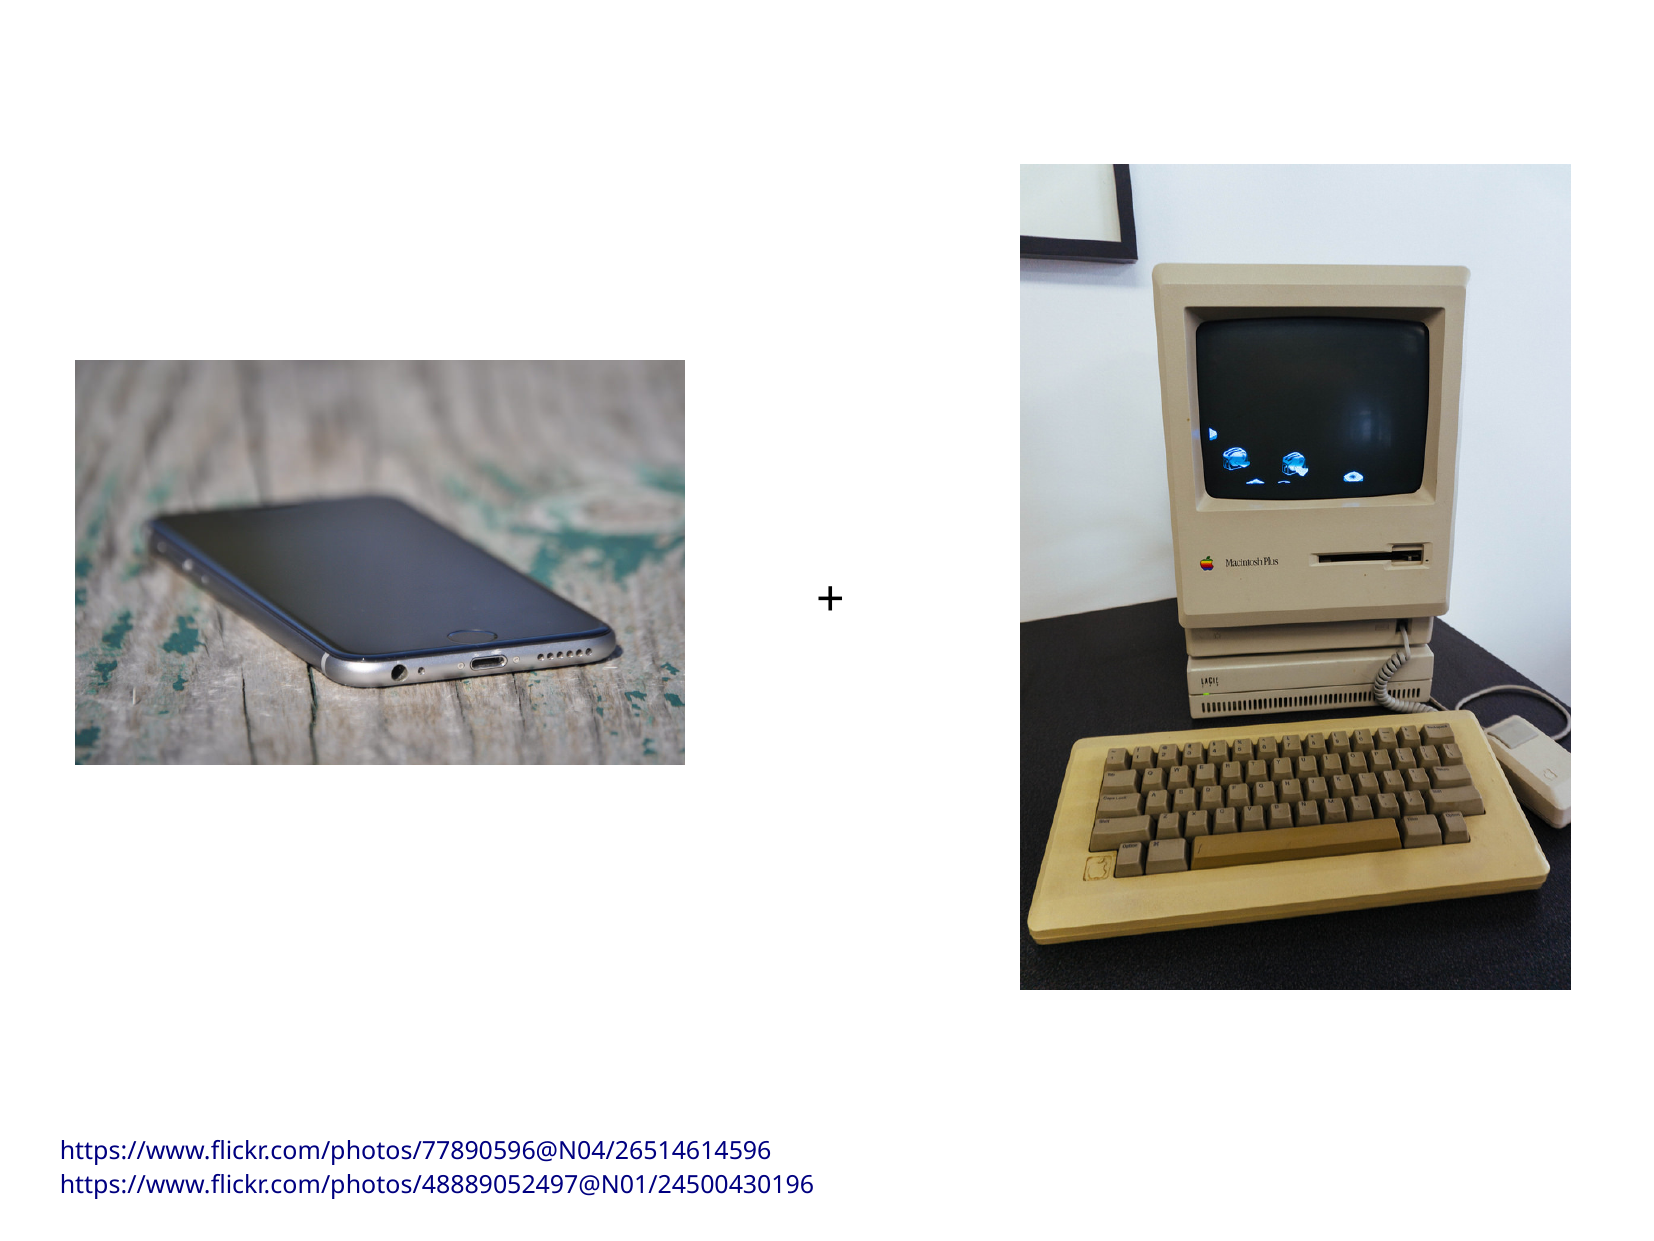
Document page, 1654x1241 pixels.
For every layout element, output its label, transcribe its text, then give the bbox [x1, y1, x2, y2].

picture [1020, 164, 1571, 991]
picture [75, 360, 685, 766]
text_box https://www.flickr.com/photos/77890596@N04/26514614596 https://www.flickr.com/photos/48889052497@N01/24500430196 [45, 1125, 1351, 1241]
text_box + [801, 555, 860, 626]
